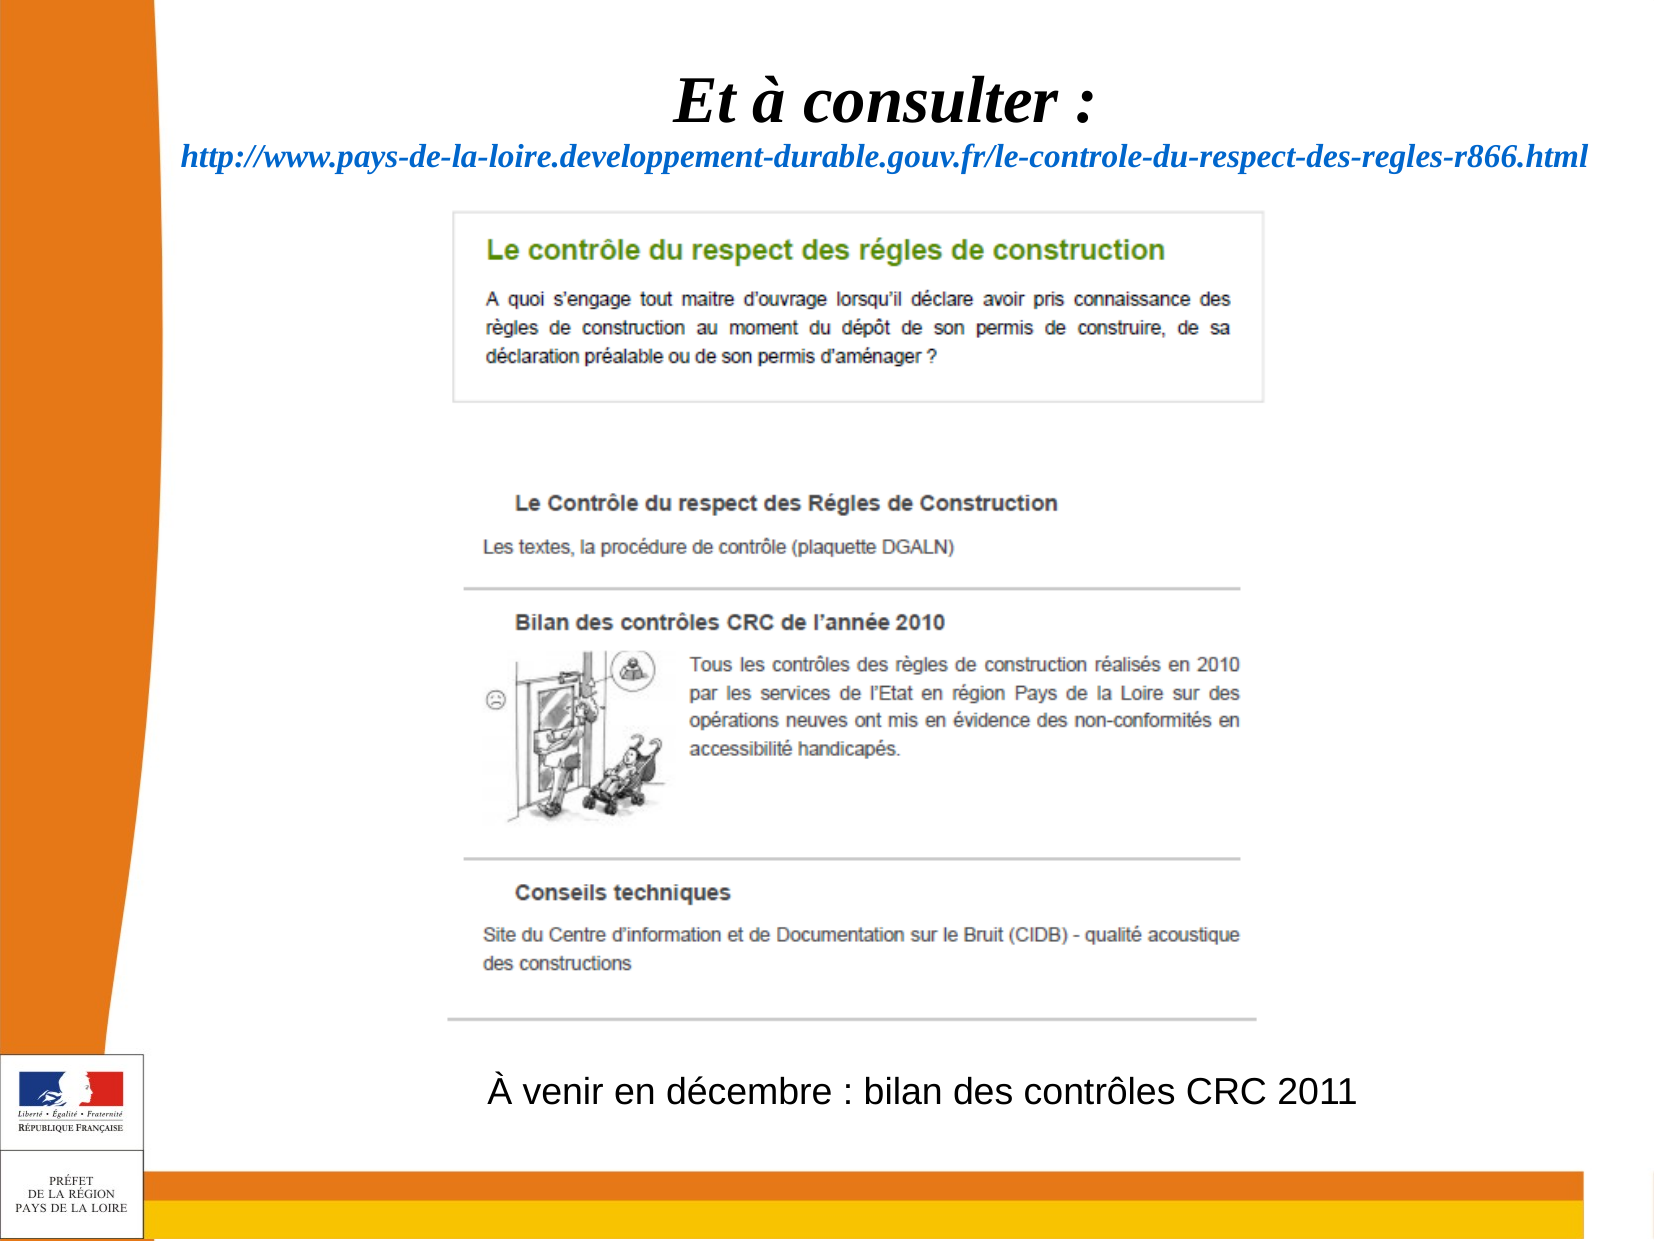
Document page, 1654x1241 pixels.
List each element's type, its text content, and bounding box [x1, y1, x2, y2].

picture [0, 0, 1654, 1241]
title Et à consulter : http://www.pays-de-la-loire.developpement-durable.gouv.fr/le-controle-du-respect-des-regles-r866.html [177, 31, 1595, 207]
text_box À venir en décembre : bilan des contrôles CRC 2011 [472, 1062, 1418, 1120]
